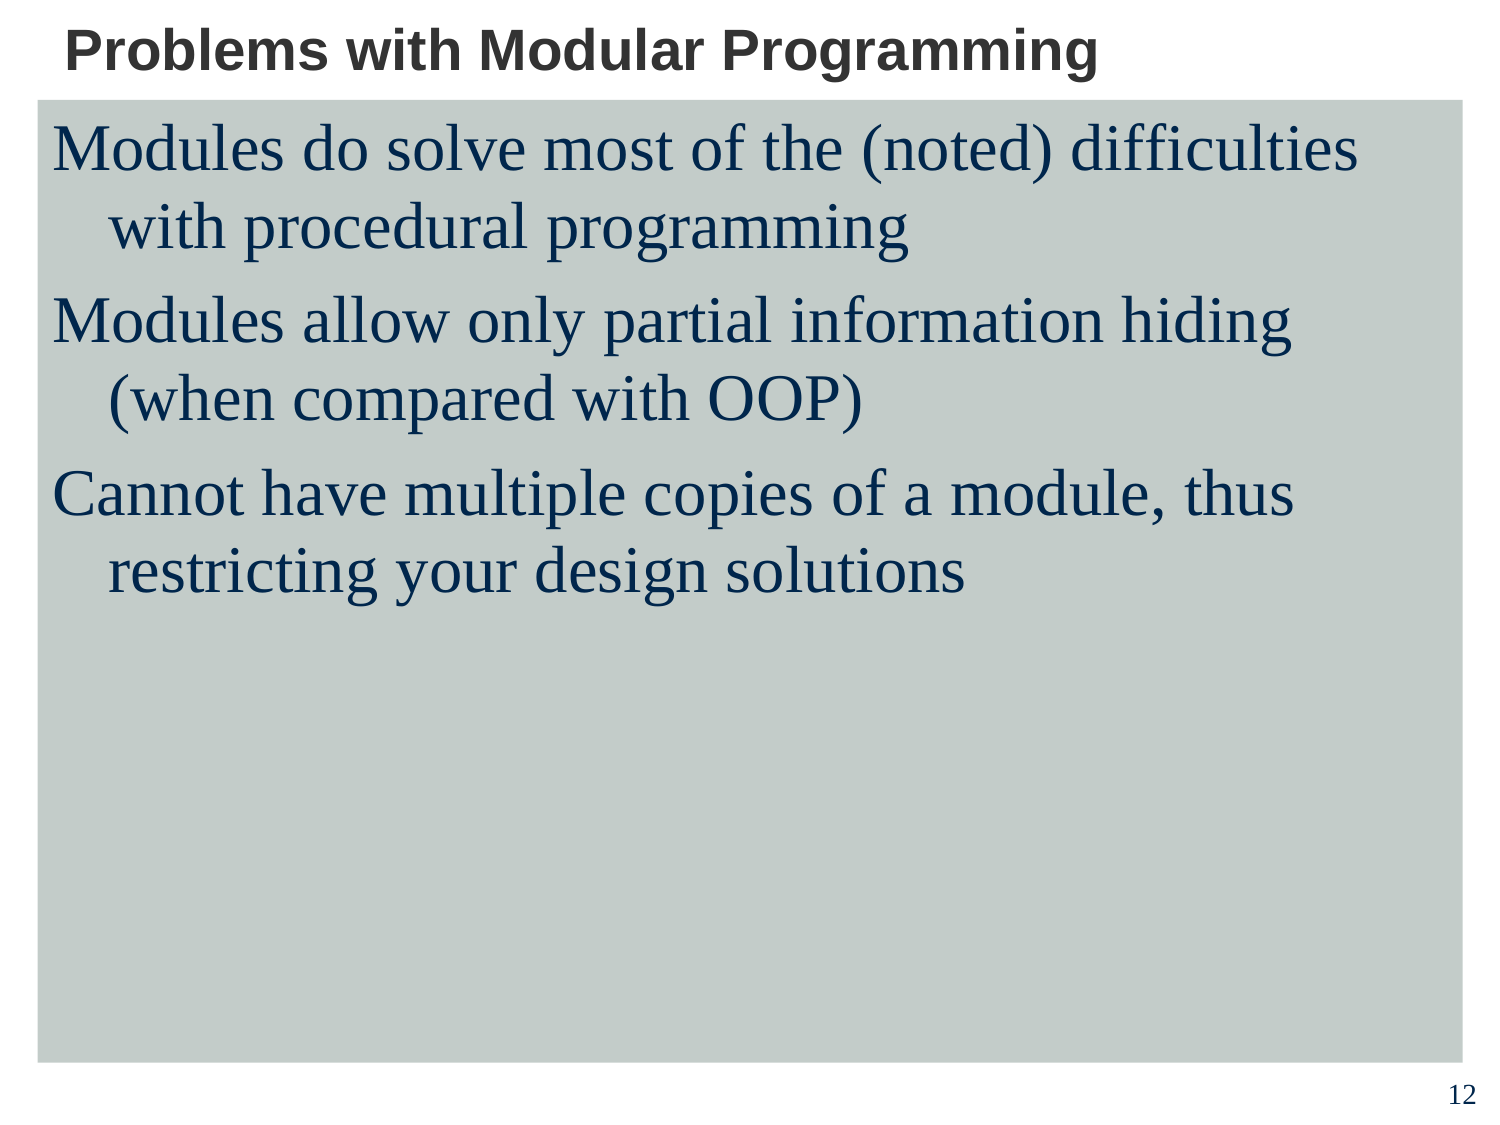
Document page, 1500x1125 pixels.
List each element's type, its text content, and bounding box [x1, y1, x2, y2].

picture [0, 0, 1500, 1125]
list Modules do solve most of the (noted) difficulties with procedural programming Modules allow only partial information hiding (when compared with OOP) Cannot have multiple copies of a module, thus restricting your design solutions [37, 99, 1463, 1063]
title Problems with Modular Programming [50, 0, 1450, 91]
